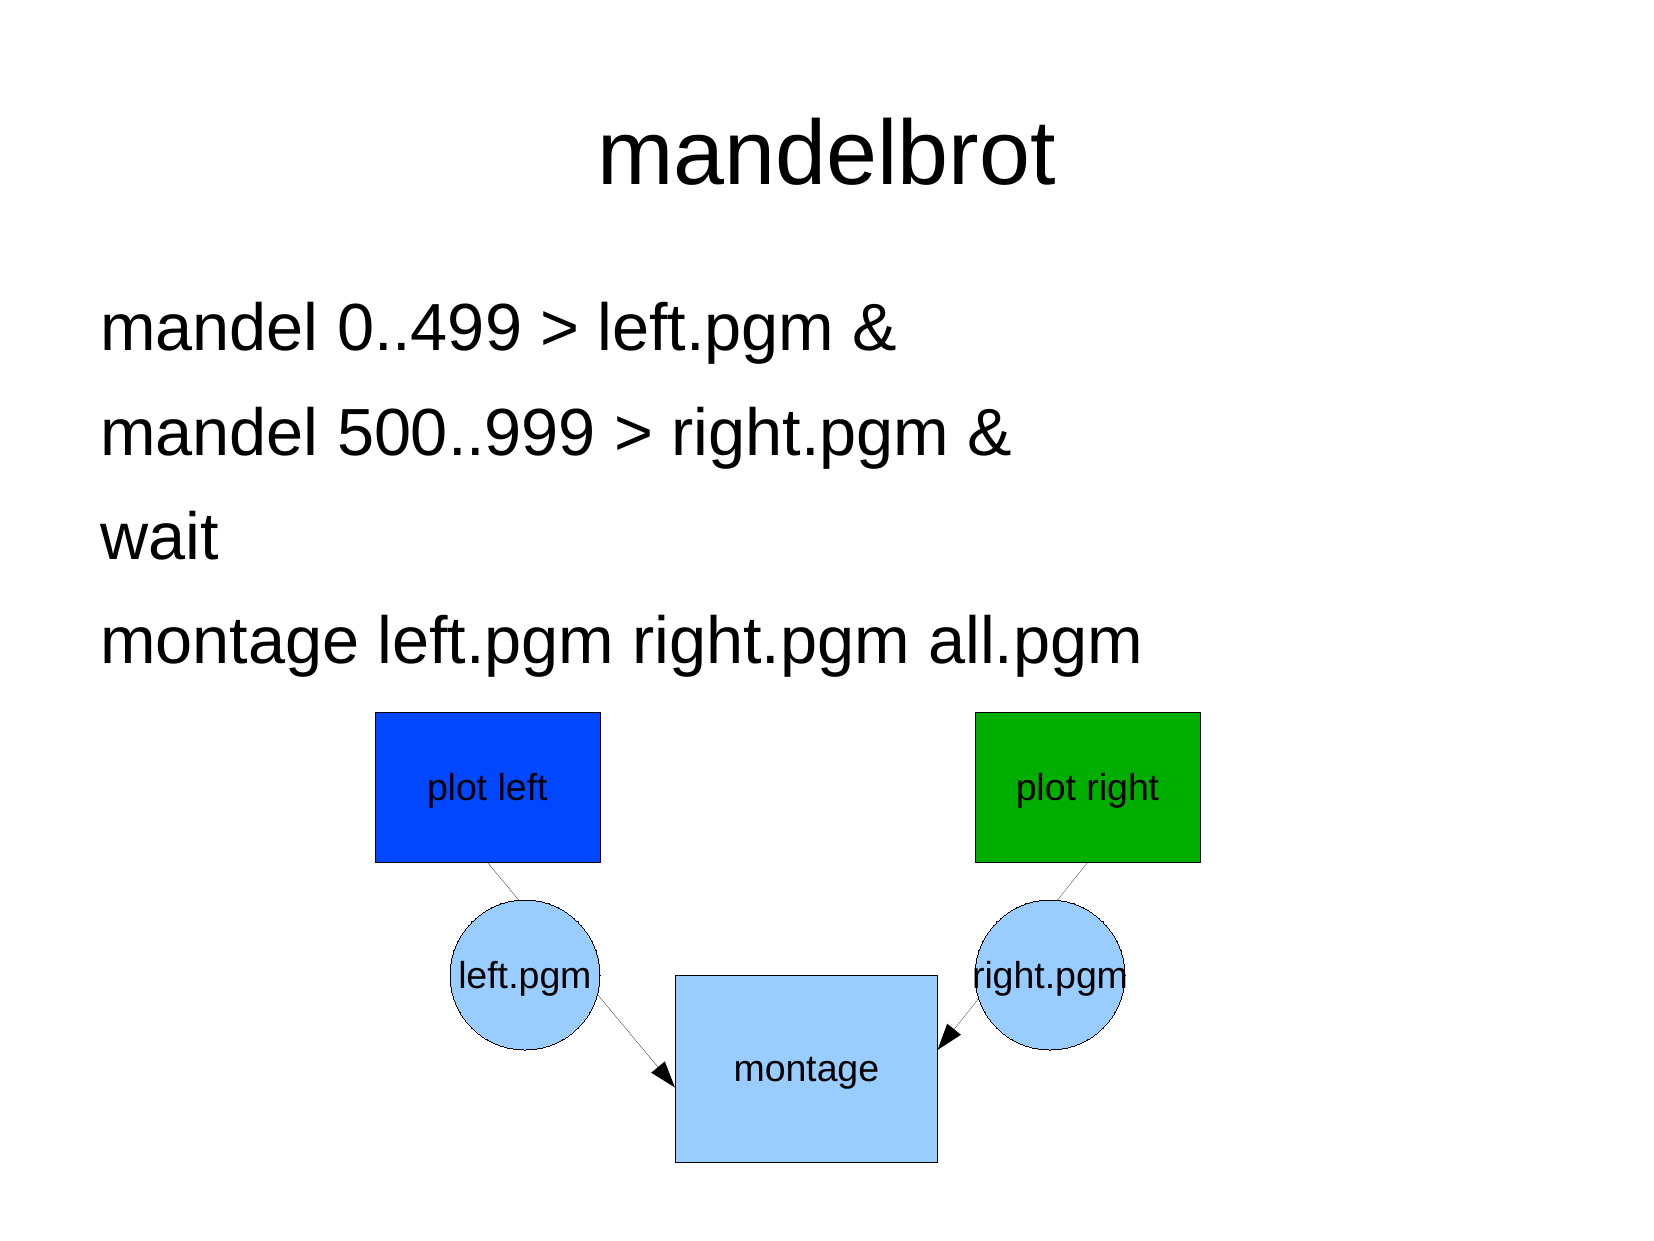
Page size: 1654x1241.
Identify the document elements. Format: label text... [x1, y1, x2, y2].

text_box left.pgm [450, 900, 601, 1051]
text_box plot right [975, 712, 1201, 863]
list mandel 0..499 > left.pgm & mandel 500..999 > right.pgm & wait montage left.pgm right.pgm all.pgm [82, 290, 1571, 1095]
text_box montage [675, 975, 938, 1163]
text_box right.pgm [975, 900, 1125, 1051]
title mandelbrot [82, 56, 1571, 250]
text_box plot left [375, 712, 601, 863]
